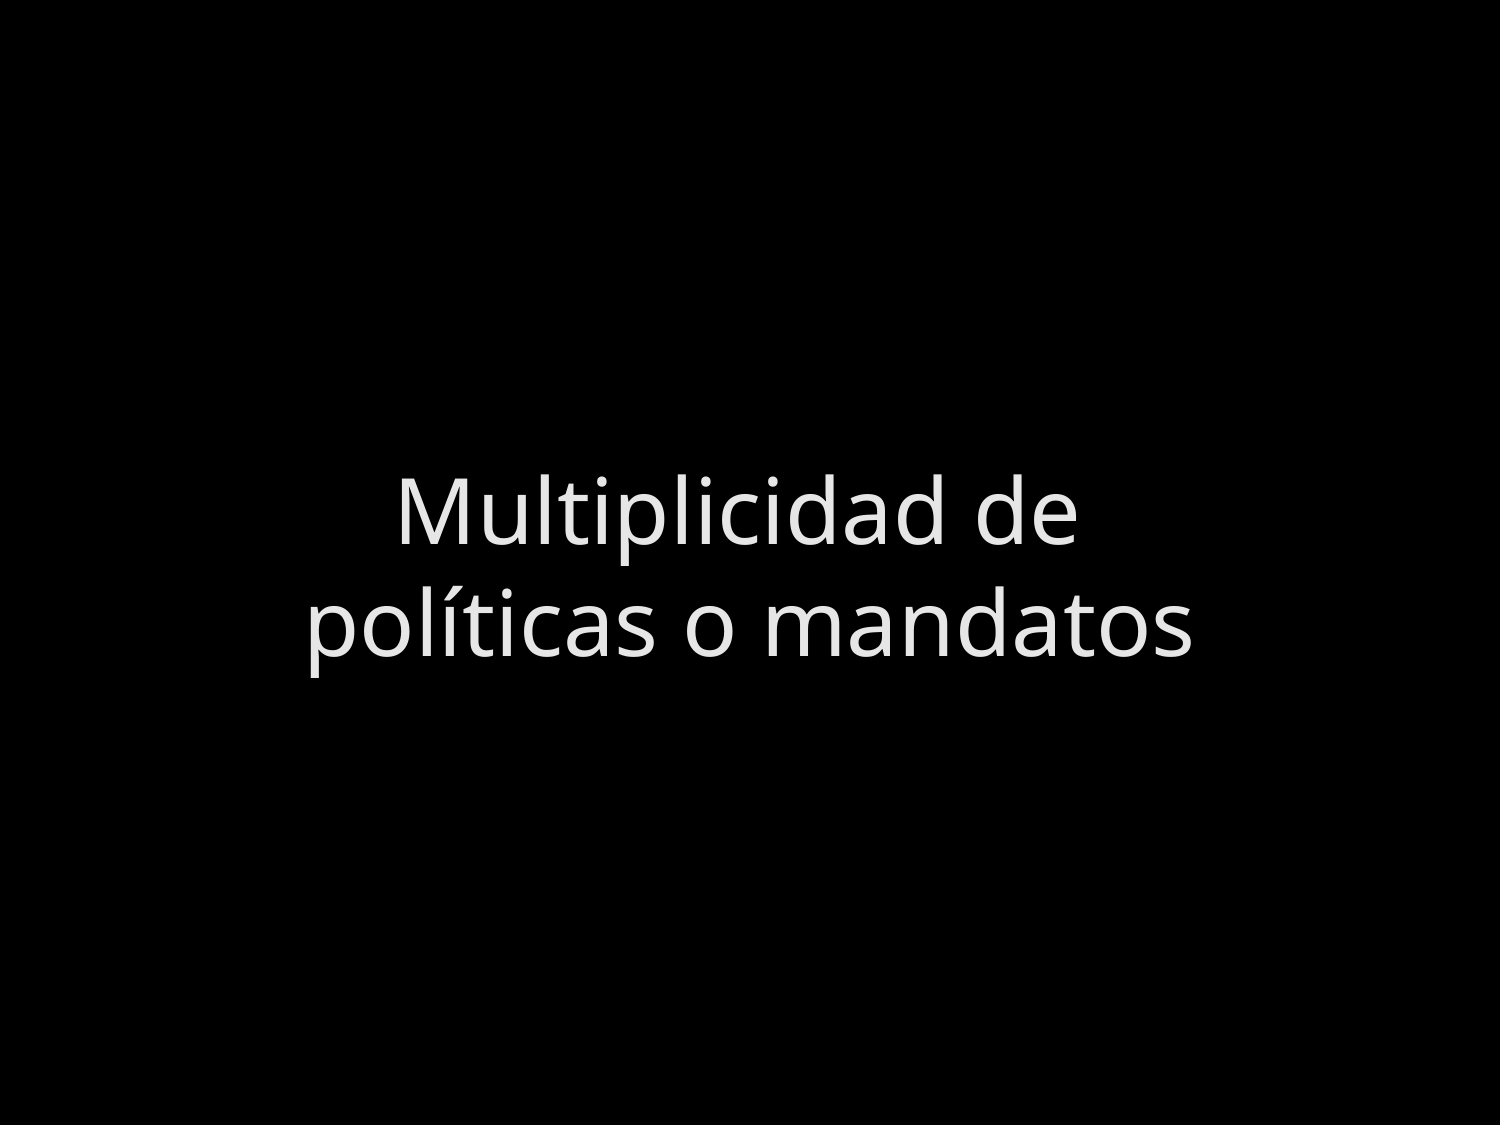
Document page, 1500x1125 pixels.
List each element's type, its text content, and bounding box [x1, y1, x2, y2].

subtitle Multiplicidad de políticas o mandatos [109, 112, 1391, 1013]
